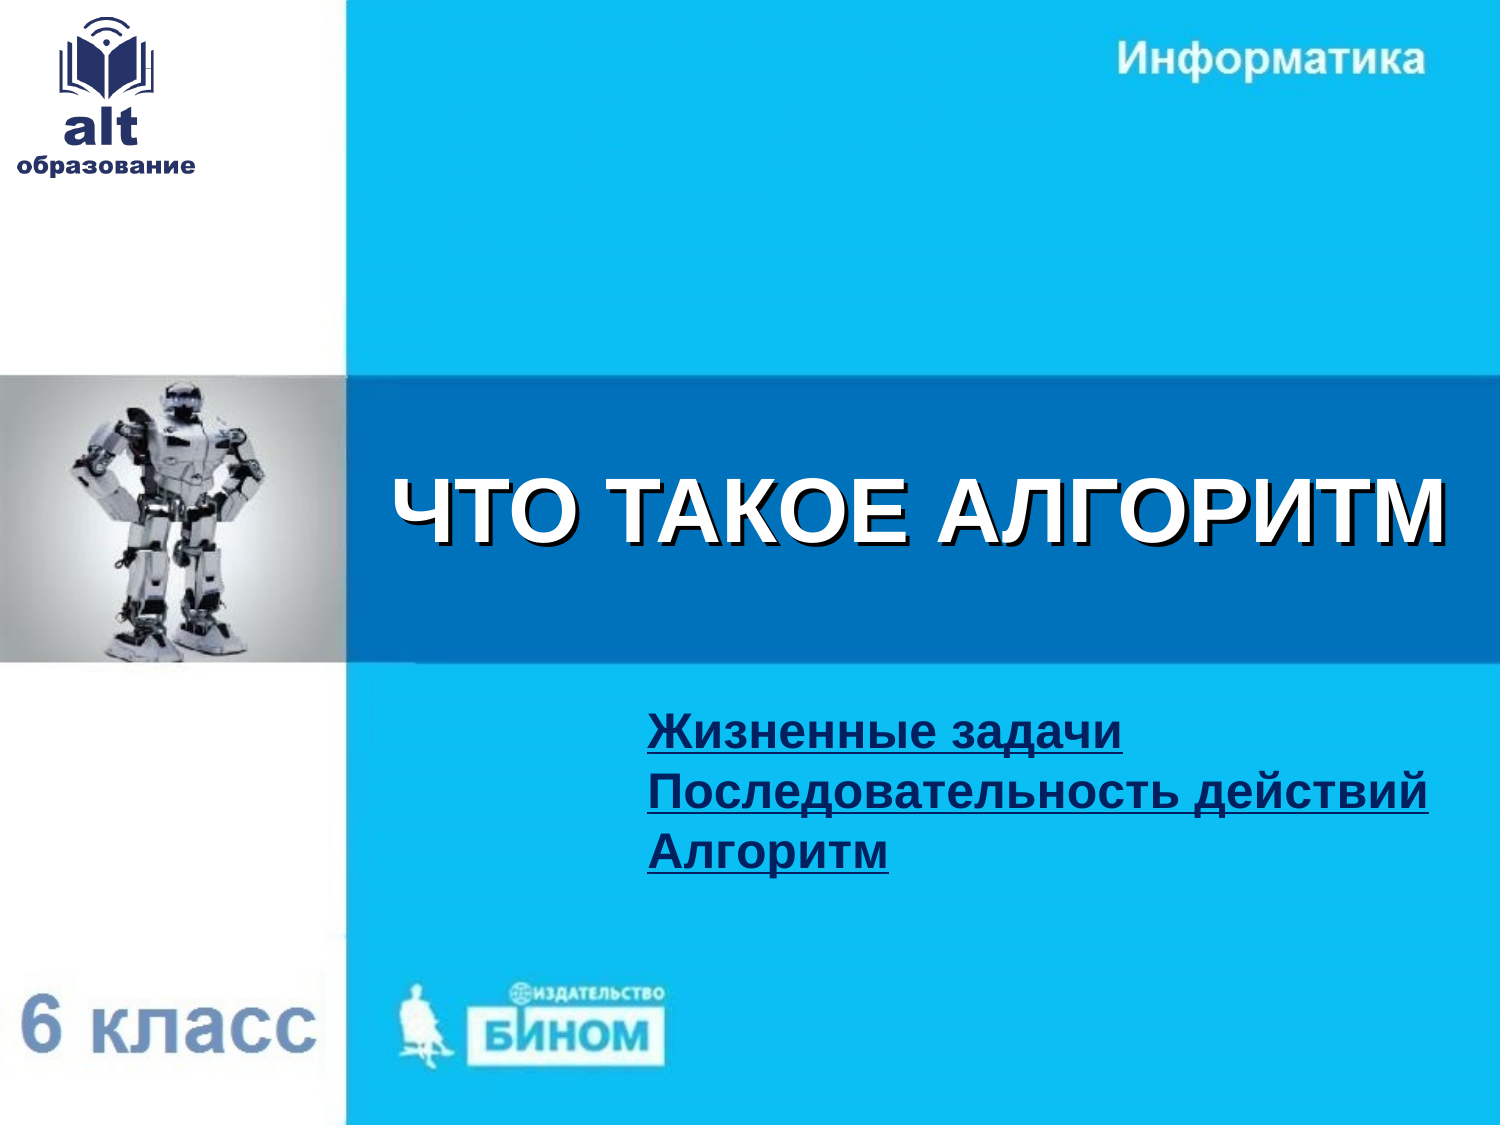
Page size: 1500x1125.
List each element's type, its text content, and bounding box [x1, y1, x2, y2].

picture [1115, 37, 1428, 86]
text_box Жизненные задачи Последовательность действий Алгоритм [632, 691, 1465, 887]
title ЧТО ТАКОЕ АЛГОРИТМ [339, 385, 1500, 627]
picture [0, 0, 1500, 1125]
picture [393, 977, 671, 1073]
